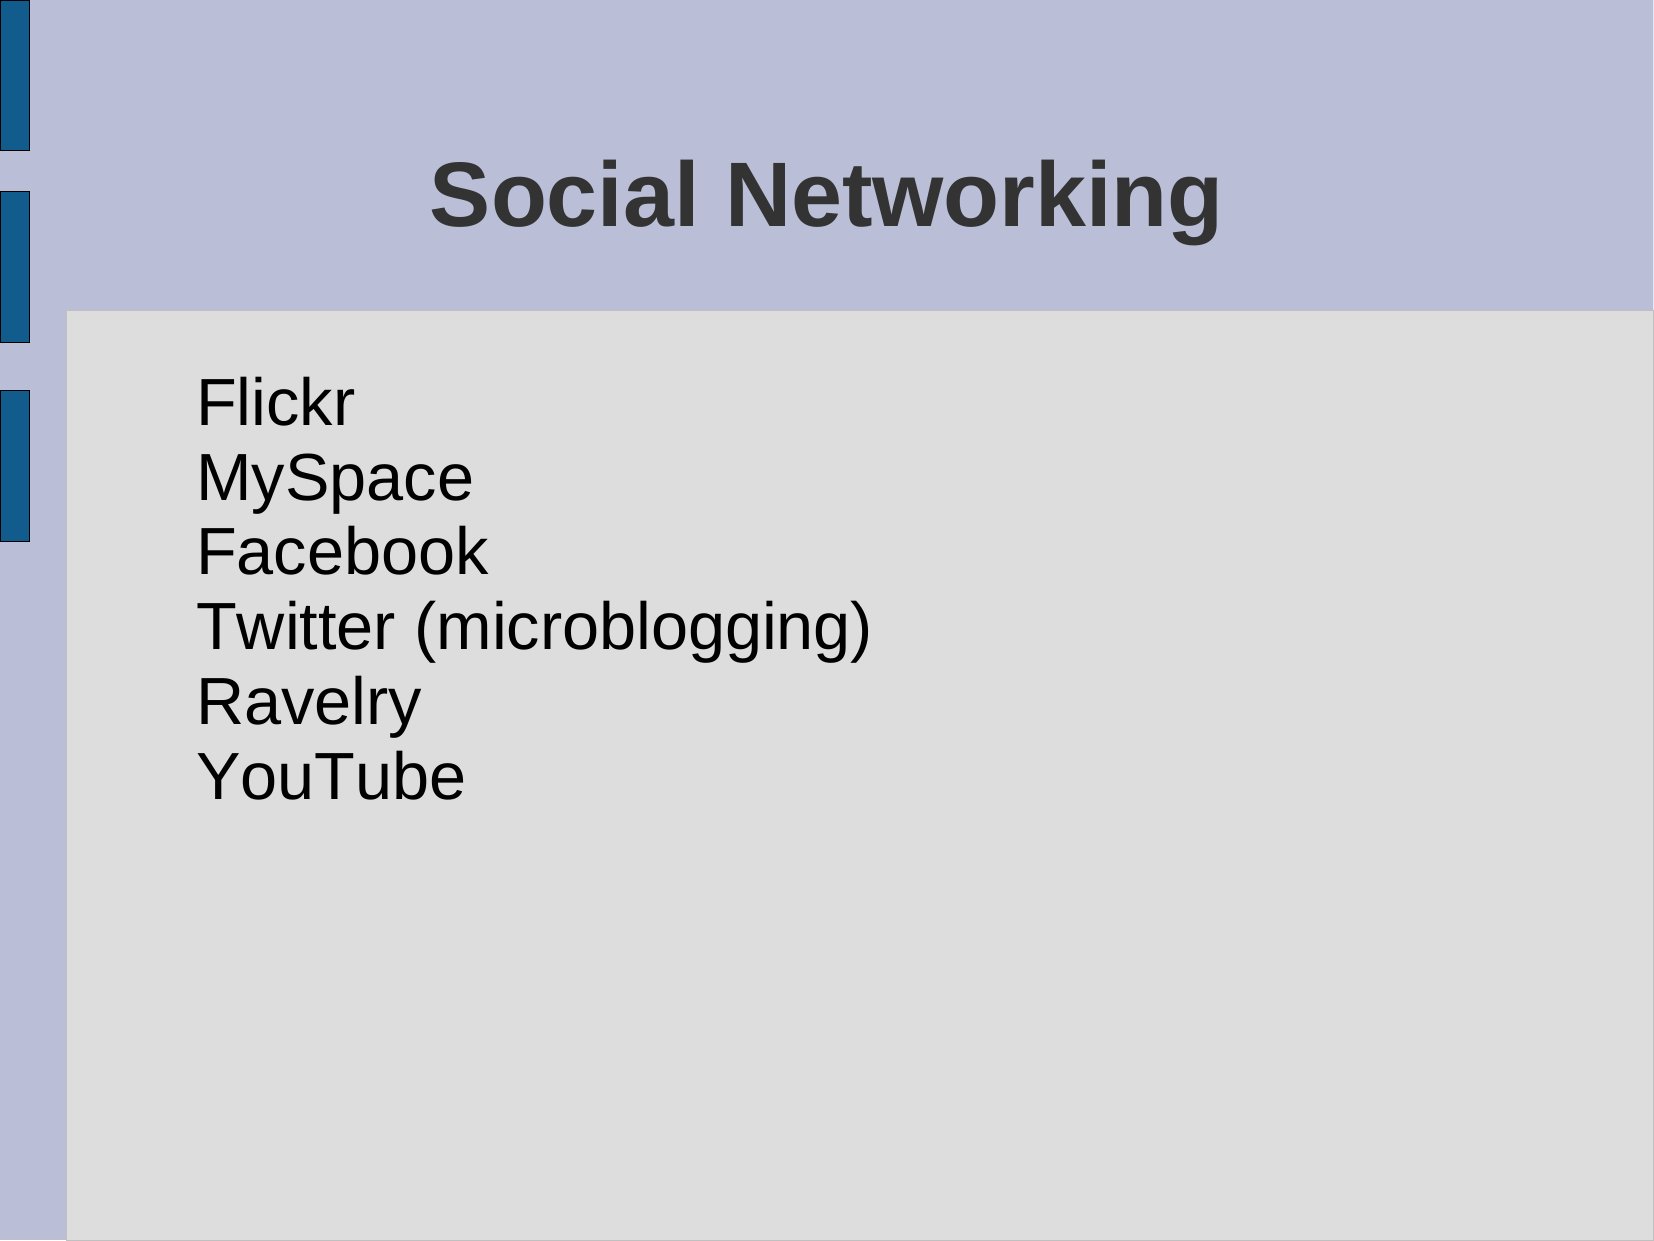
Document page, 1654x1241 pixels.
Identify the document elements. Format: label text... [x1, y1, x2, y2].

title Social Networking [121, 91, 1534, 299]
list Flickr MySpace Facebook Twitter (microblogging) Ravelry YouTube [178, 364, 1570, 1147]
